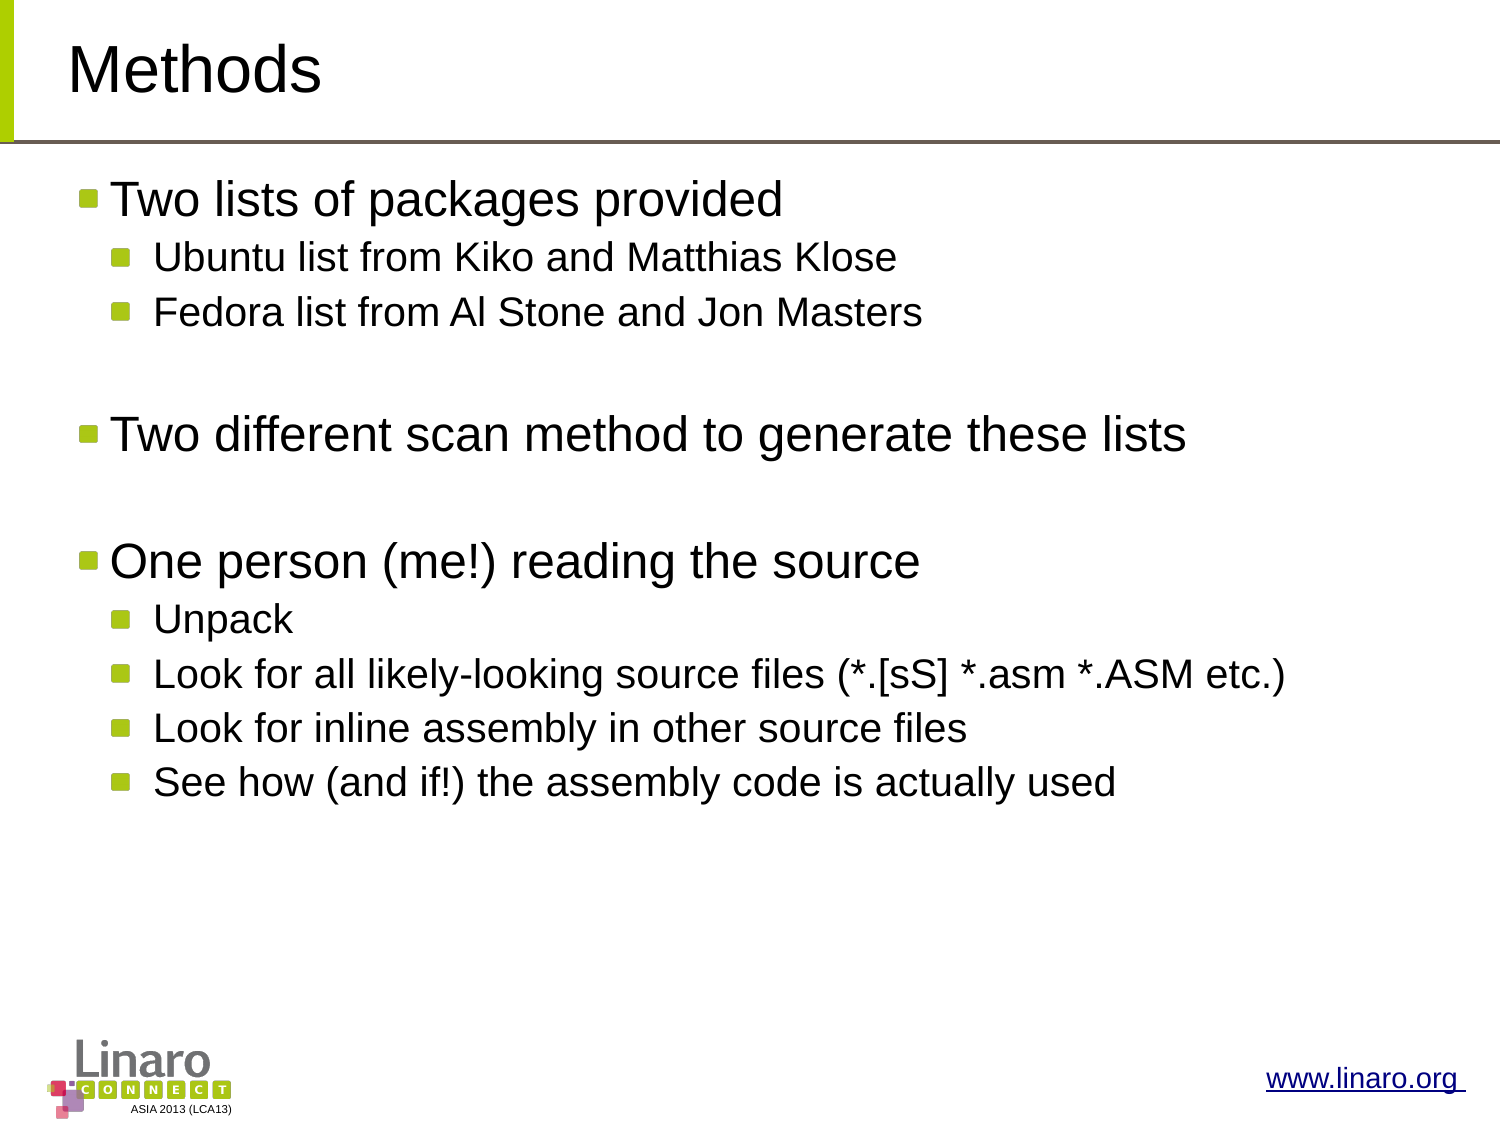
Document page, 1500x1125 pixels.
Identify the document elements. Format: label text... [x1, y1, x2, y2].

list Two lists of packages provided Ubuntu list from Kiko and Matthias Klose Fedora list from Al Stone and Jon Masters Two different scan method to generate these lists One person (me!) reading the source Unpack Look for all likely-looking source files (*.[sS] *.asm *.ASM etc.) Look for inline assembly in other source files See how (and if!) the assembly code is actually used [53, 163, 1467, 817]
picture [39, 1034, 240, 1124]
title Methods [53, 24, 1466, 125]
